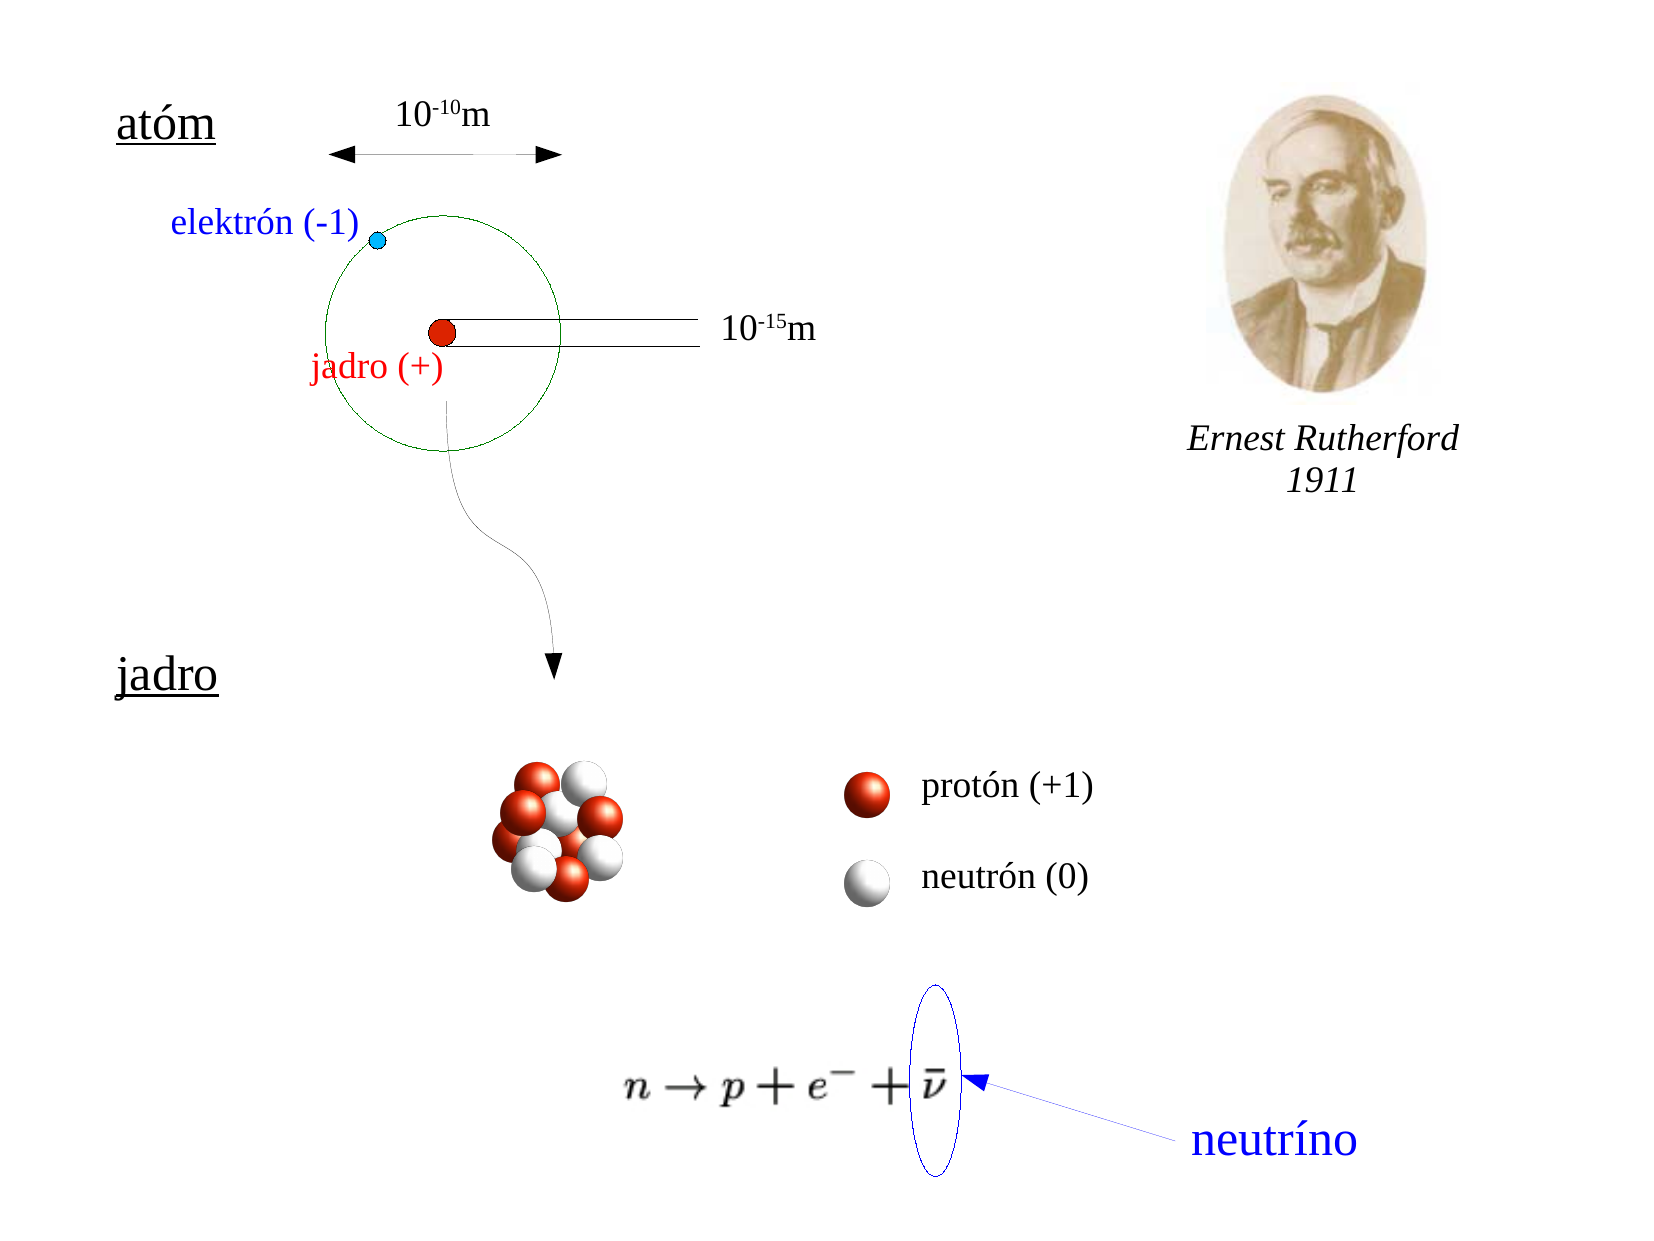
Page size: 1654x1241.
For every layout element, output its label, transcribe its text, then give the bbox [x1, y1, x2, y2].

text_box protón (+1) [921, 763, 1095, 810]
text_box elektrón (-1) [170, 201, 360, 247]
text_box neutríno [1191, 1110, 1359, 1167]
text_box jadro [116, 646, 220, 707]
text_box 10-10m [394, 93, 491, 141]
text_box jadro (+) [310, 344, 444, 391]
text_box 10-15m [720, 306, 817, 354]
picture [1206, 82, 1441, 405]
text_box Ernest Rutherford 1911 [1187, 417, 1460, 508]
picture [605, 1044, 964, 1120]
text_box neutrón (0) [921, 855, 1090, 901]
text_box [428, 319, 456, 347]
text_box atóm [116, 95, 217, 152]
text_box [368, 231, 387, 250]
